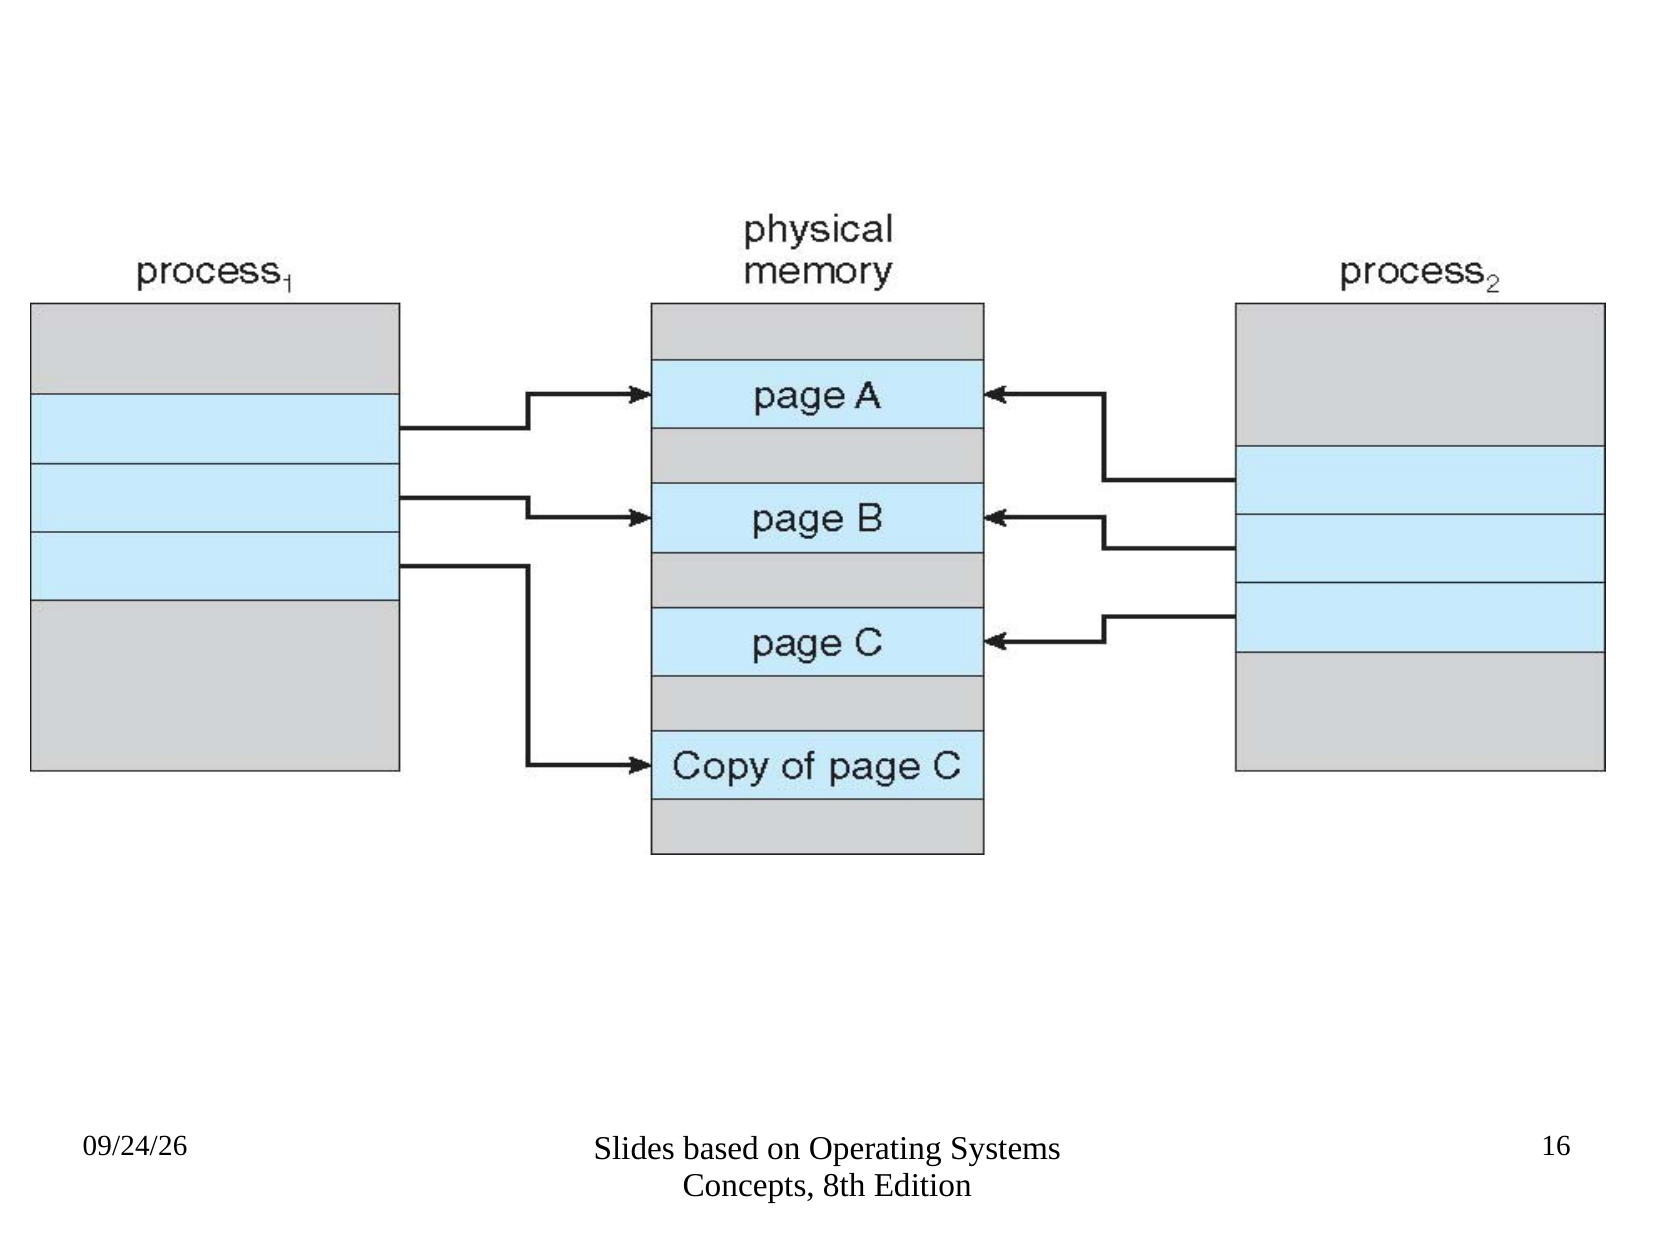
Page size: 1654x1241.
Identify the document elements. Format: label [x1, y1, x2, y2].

picture [30, 208, 1606, 856]
